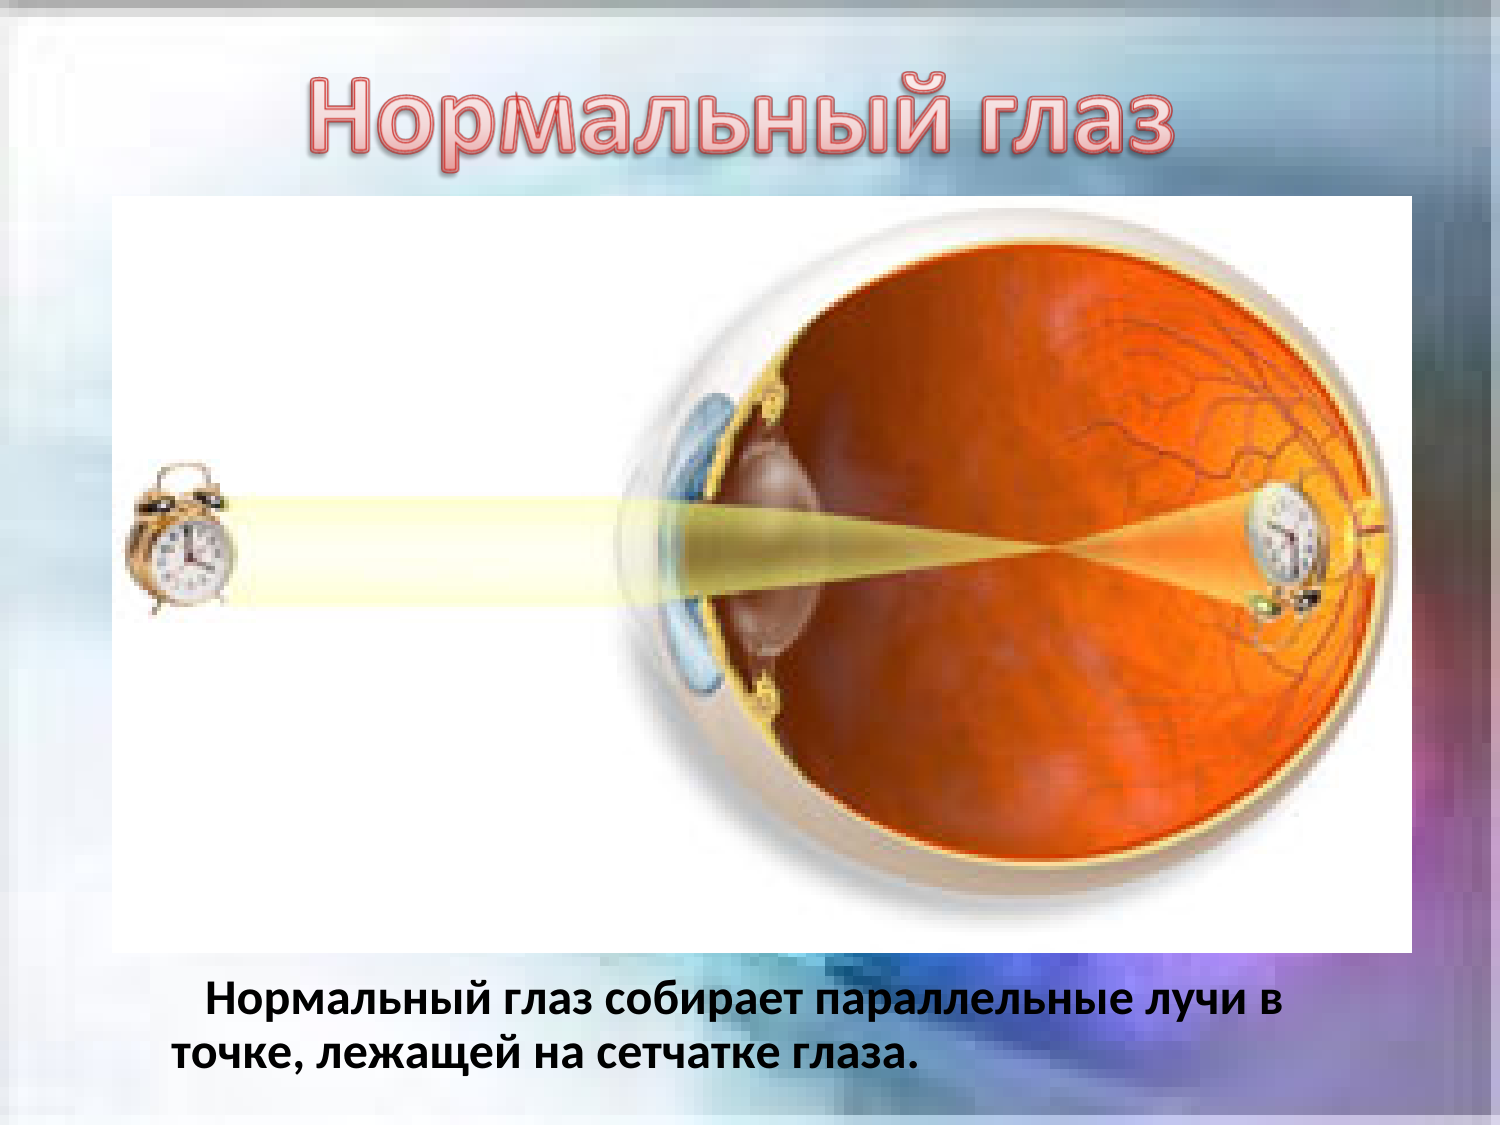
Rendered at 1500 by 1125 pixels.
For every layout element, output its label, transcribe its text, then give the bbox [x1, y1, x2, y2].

picture [0, 0, 1500, 1125]
text_box Нормальный глаз собирает параллельные лучи в точке, лежащей на сетчатке глаза. [100, 964, 1426, 1089]
